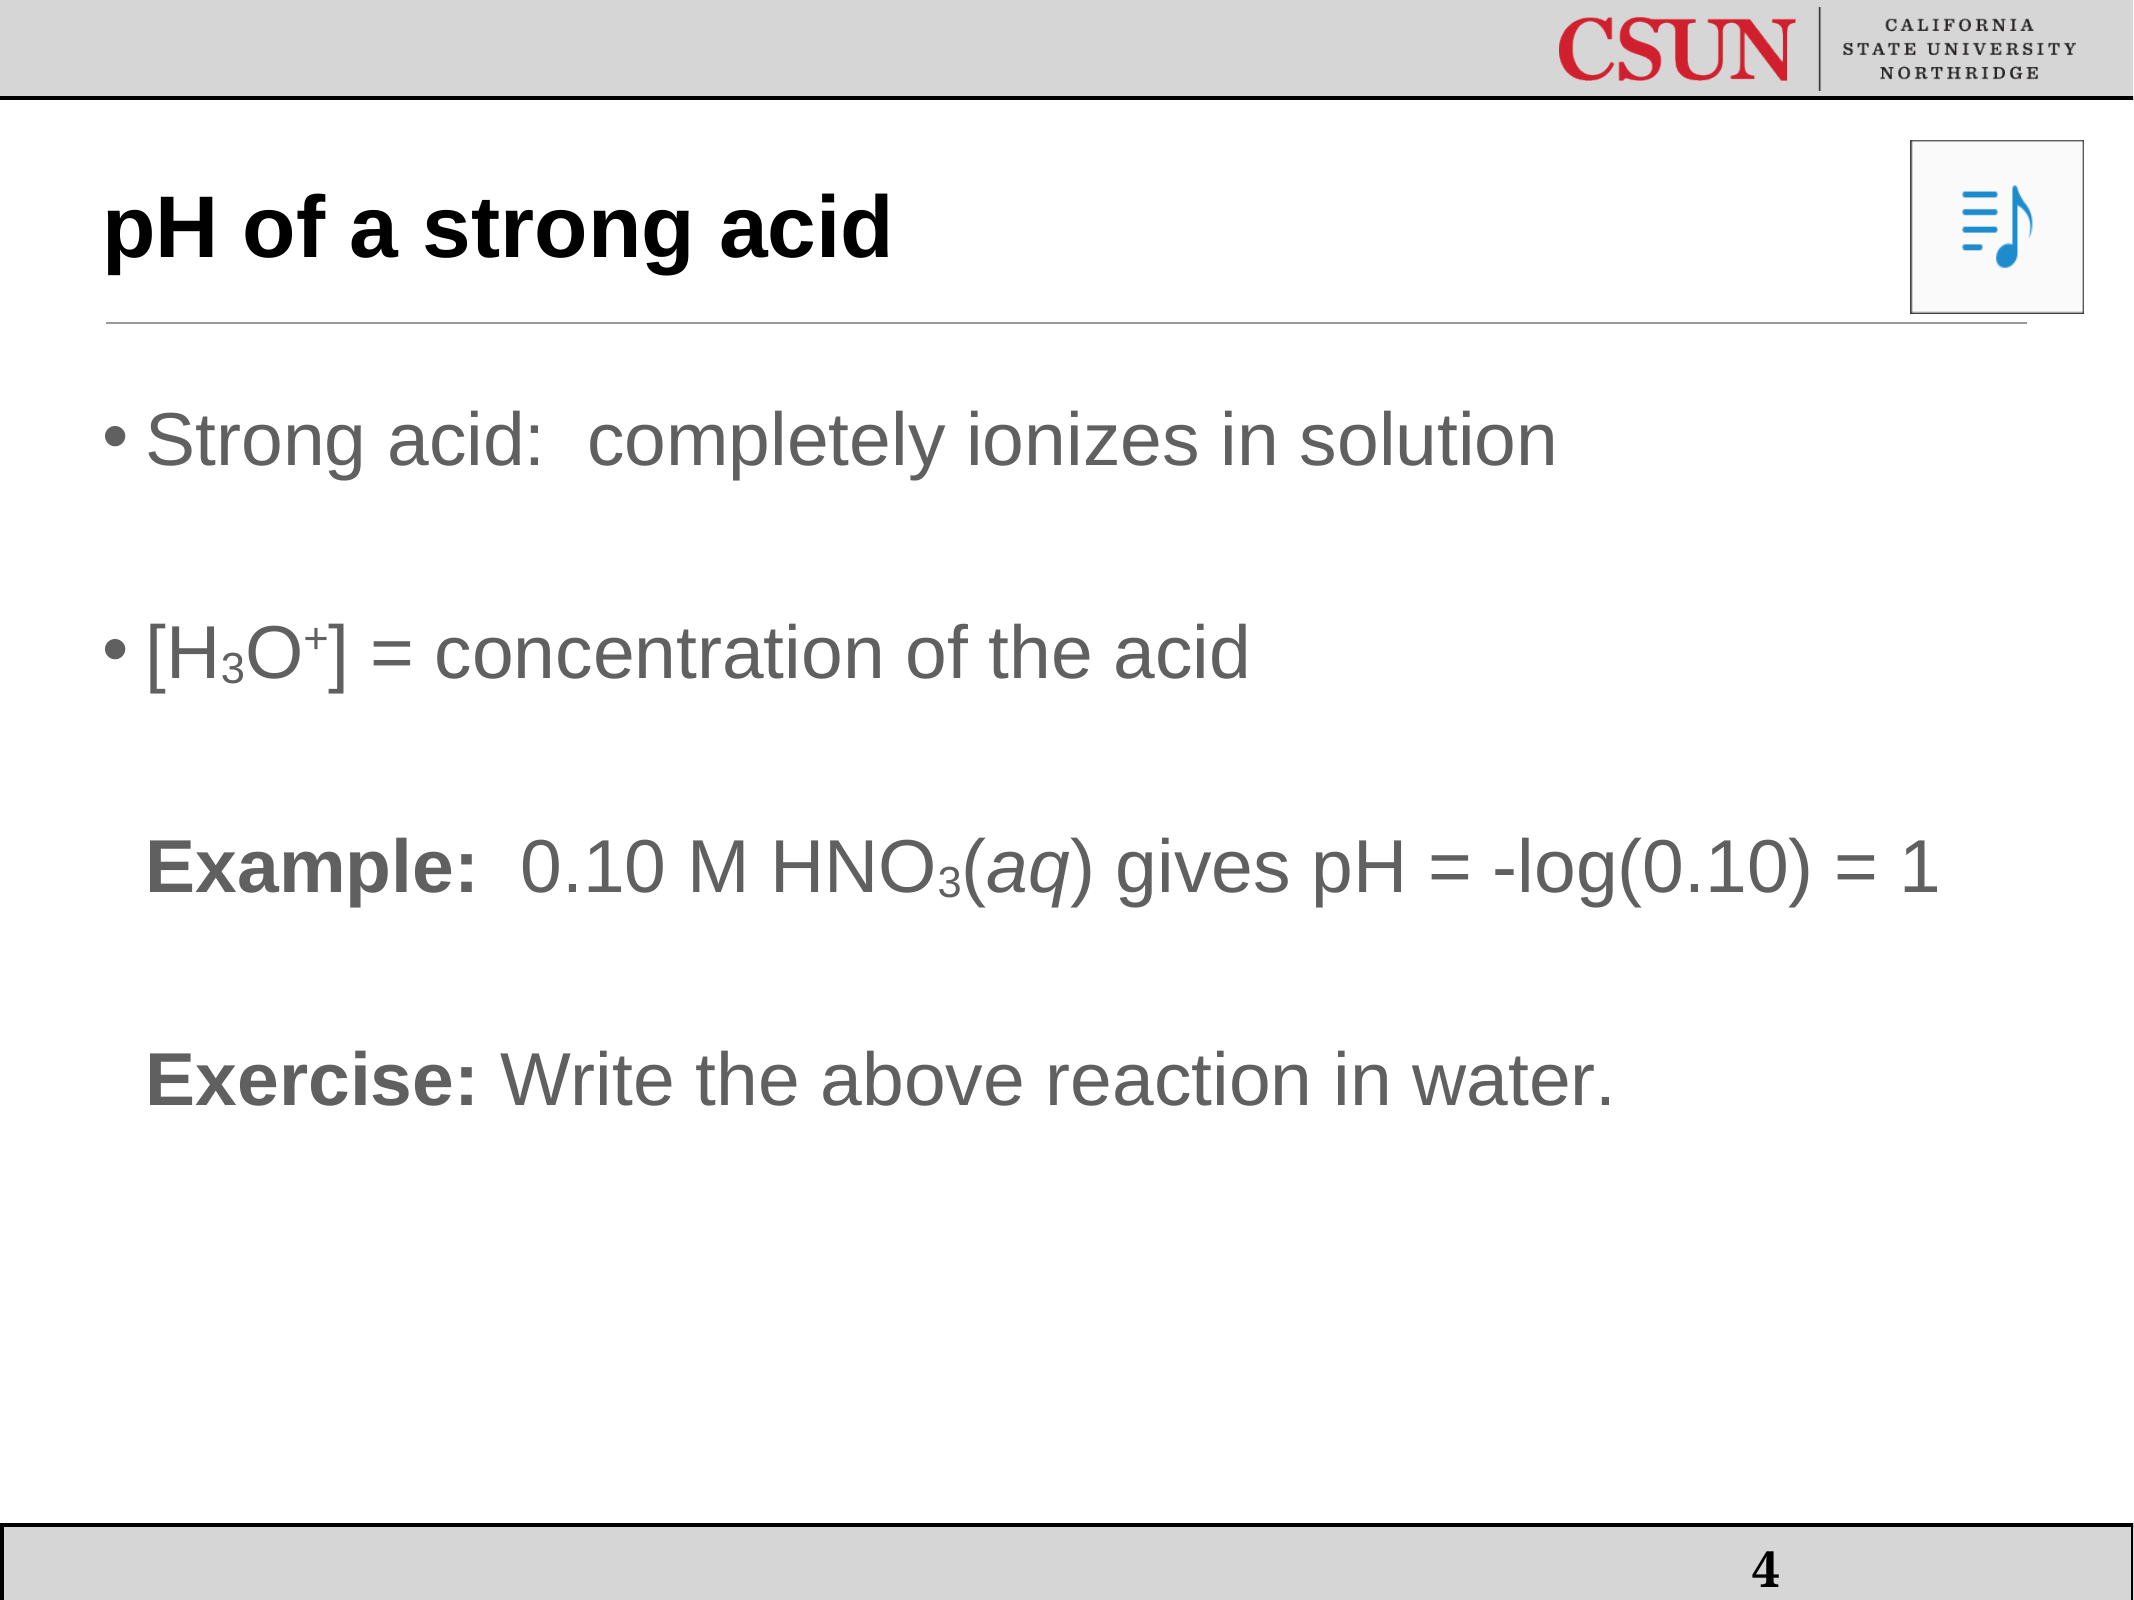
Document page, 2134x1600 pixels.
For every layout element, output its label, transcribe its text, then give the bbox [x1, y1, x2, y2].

title pH of a strong acid [93, 104, 2040, 284]
picture [1559, 7, 2076, 91]
list Strong acid: completely ionizes in solution [H3O+] = concentration of the acid Example: 0.10 M HNO3(aq) gives pH = -log(0.10) = 1 Exercise: Write the above reaction in water. [93, 382, 2040, 1460]
text_box [1909, 139, 2086, 316]
